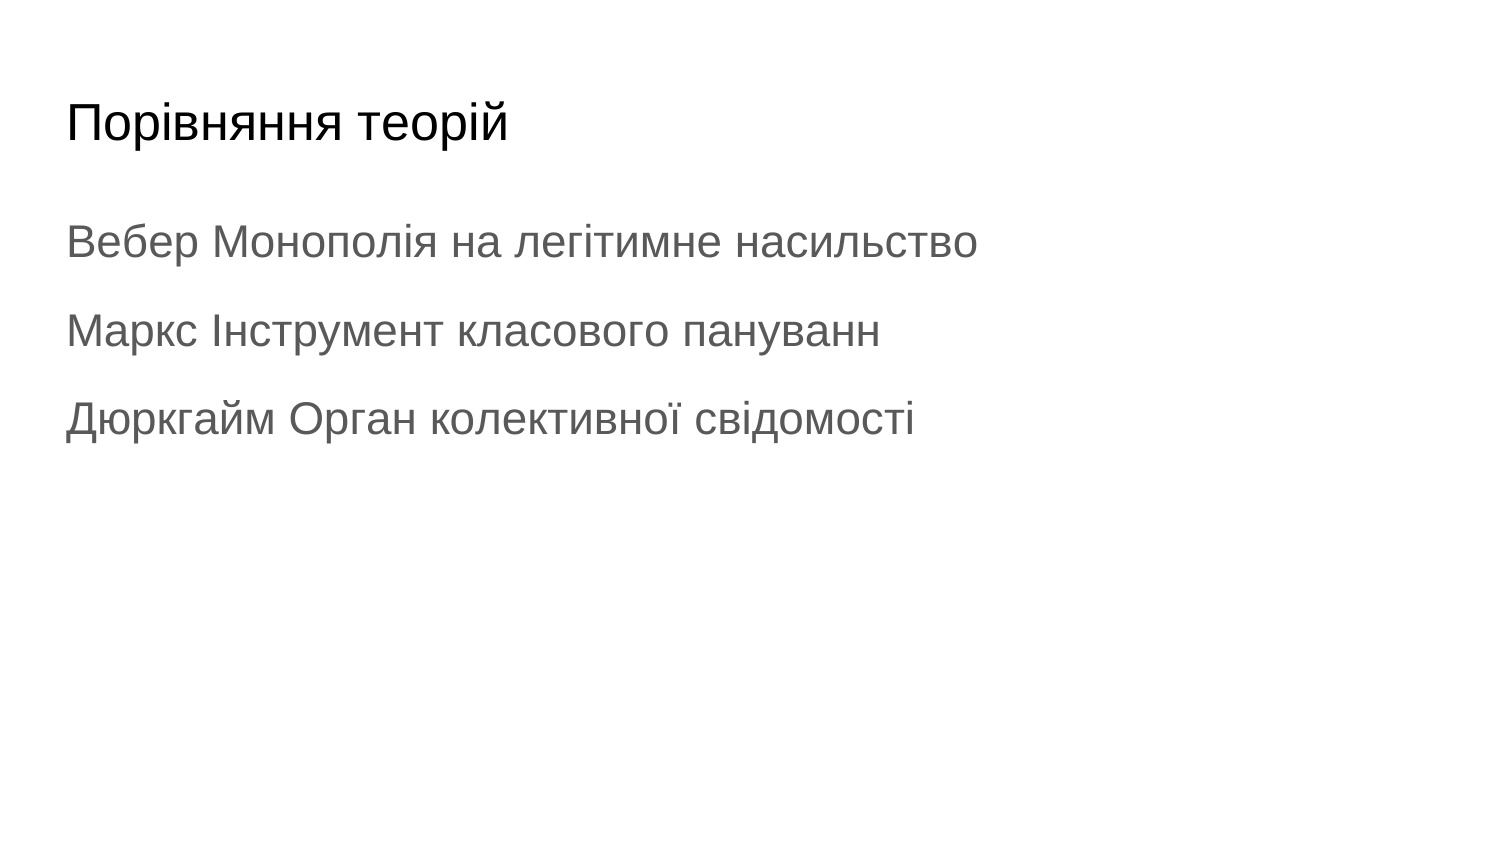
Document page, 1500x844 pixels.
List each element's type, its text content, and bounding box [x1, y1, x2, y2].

list Вебер Монополія на легітимне насильство Маркс Інструмент класового пануванн Дюркгайм Орган колективної свідомості [51, 189, 1449, 750]
title Порівняння теорій [51, 72, 1449, 167]
